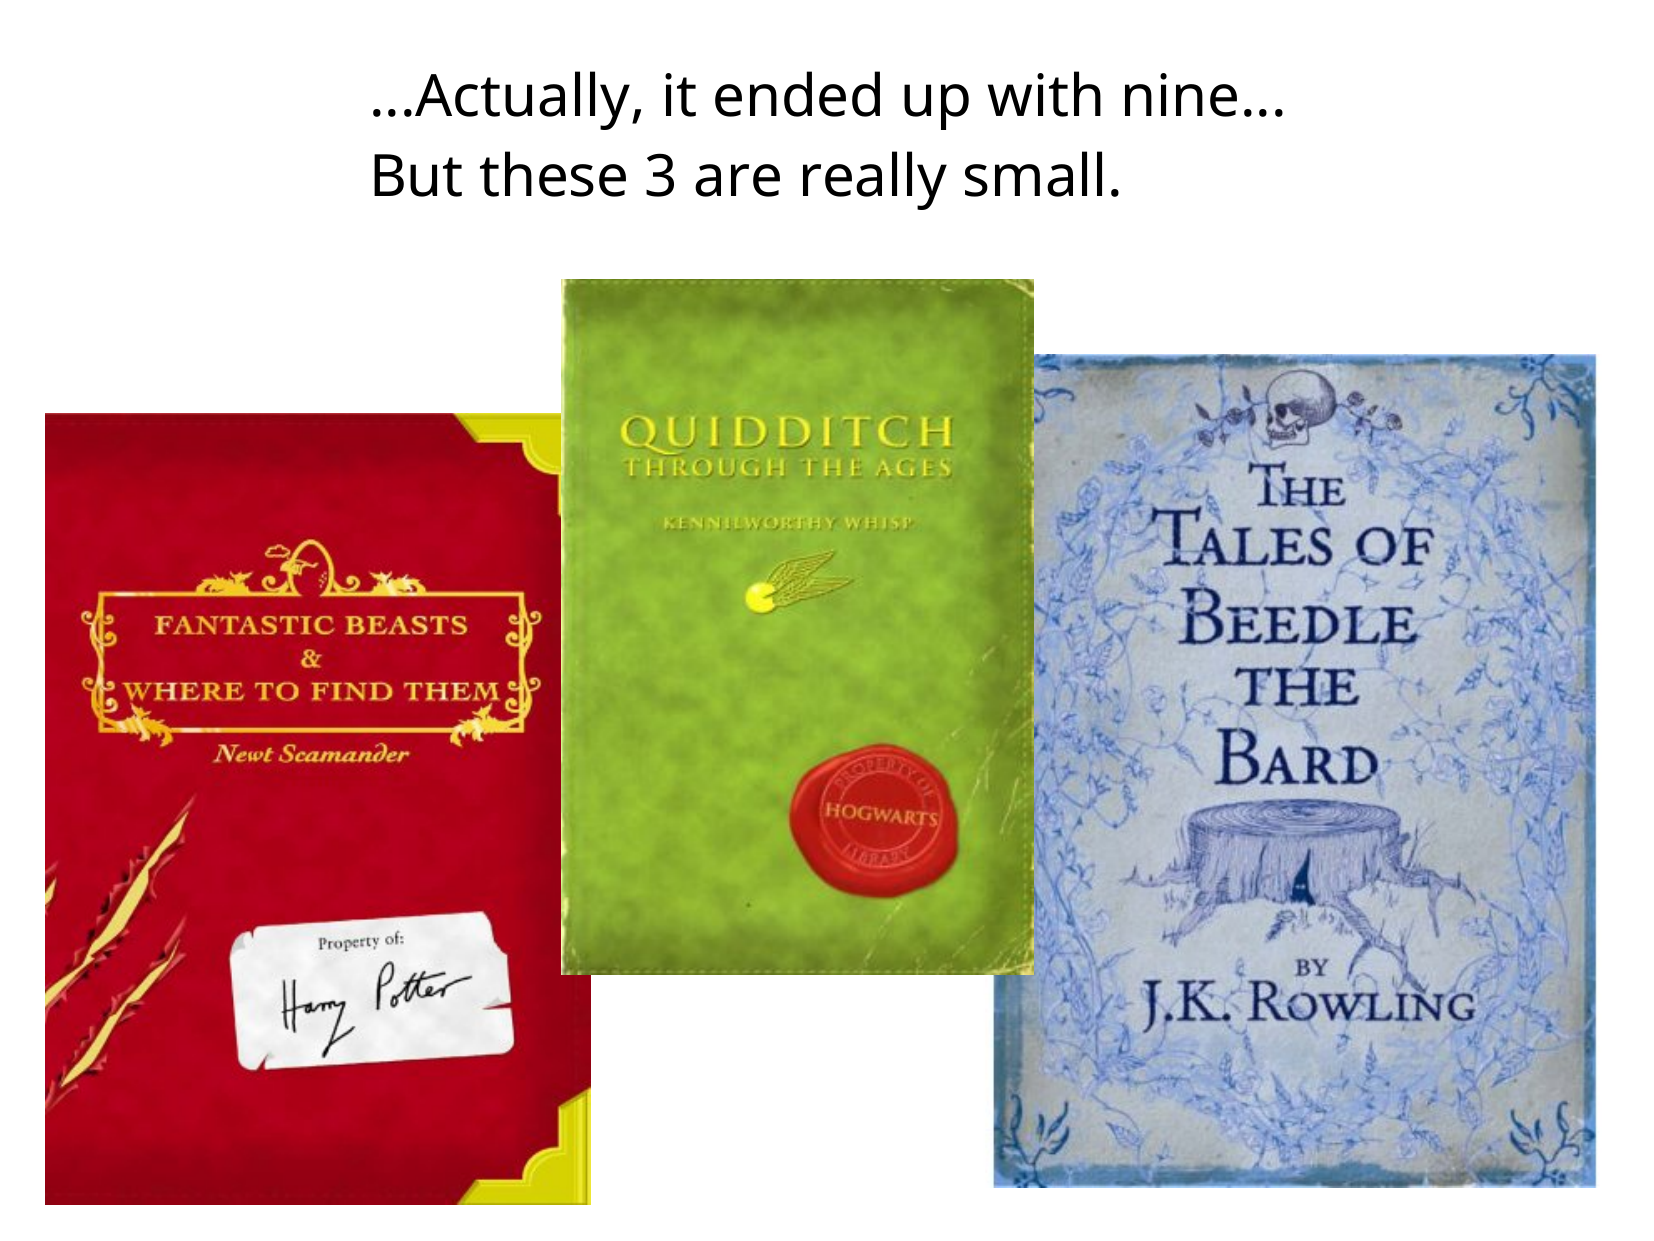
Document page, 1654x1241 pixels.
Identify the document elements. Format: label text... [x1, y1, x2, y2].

text_box ...Actually, it ended up with nine... But these 3 are really small. [354, 47, 1317, 234]
picture [45, 279, 1654, 1206]
